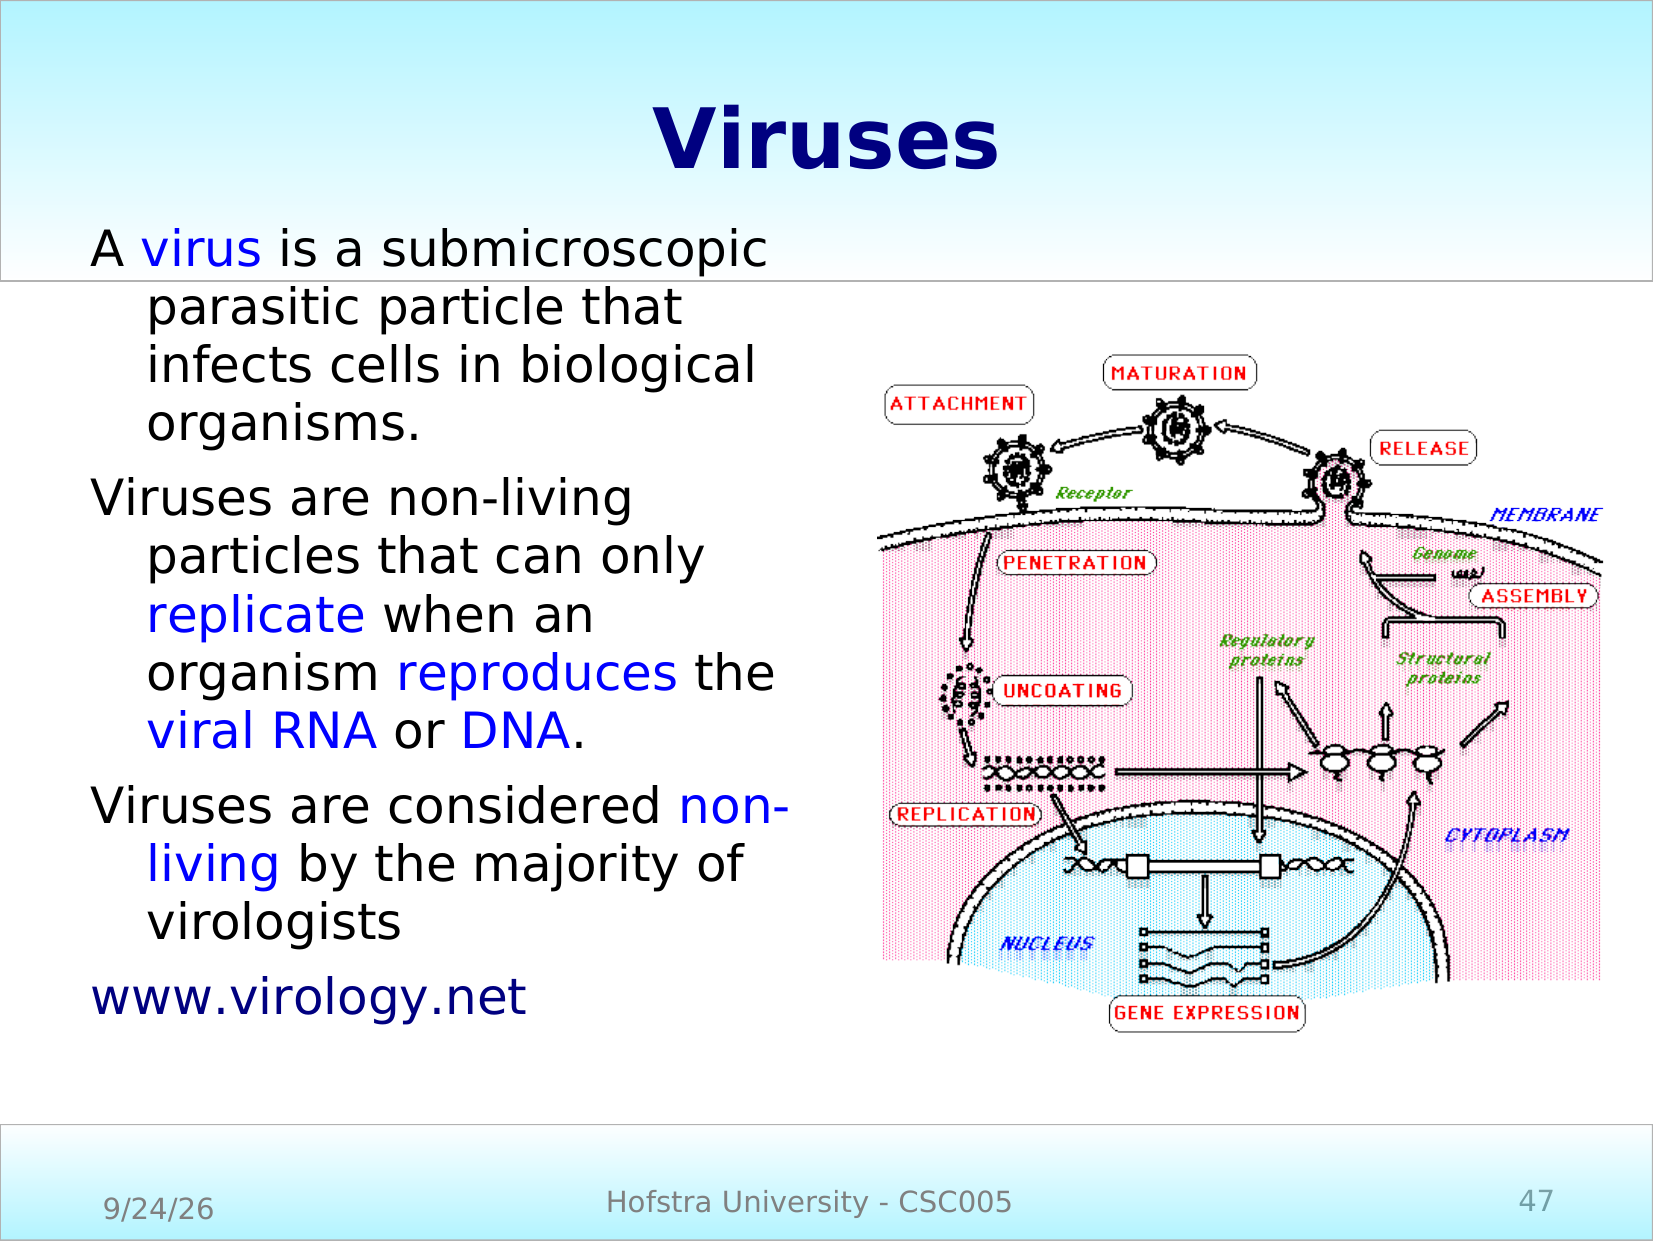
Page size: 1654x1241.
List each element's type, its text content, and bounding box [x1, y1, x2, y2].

picture [877, 347, 1605, 1039]
title Viruses [78, 0, 1576, 255]
list A virus is a submicroscopic parasitic particle that infects cells in biological organisms. Viruses are non-living particles that can only replicate when an organism reproduces the viral RNA or DNA. Viruses are considered non-living by the majority of virologists www.virology.net [90, 219, 837, 1109]
